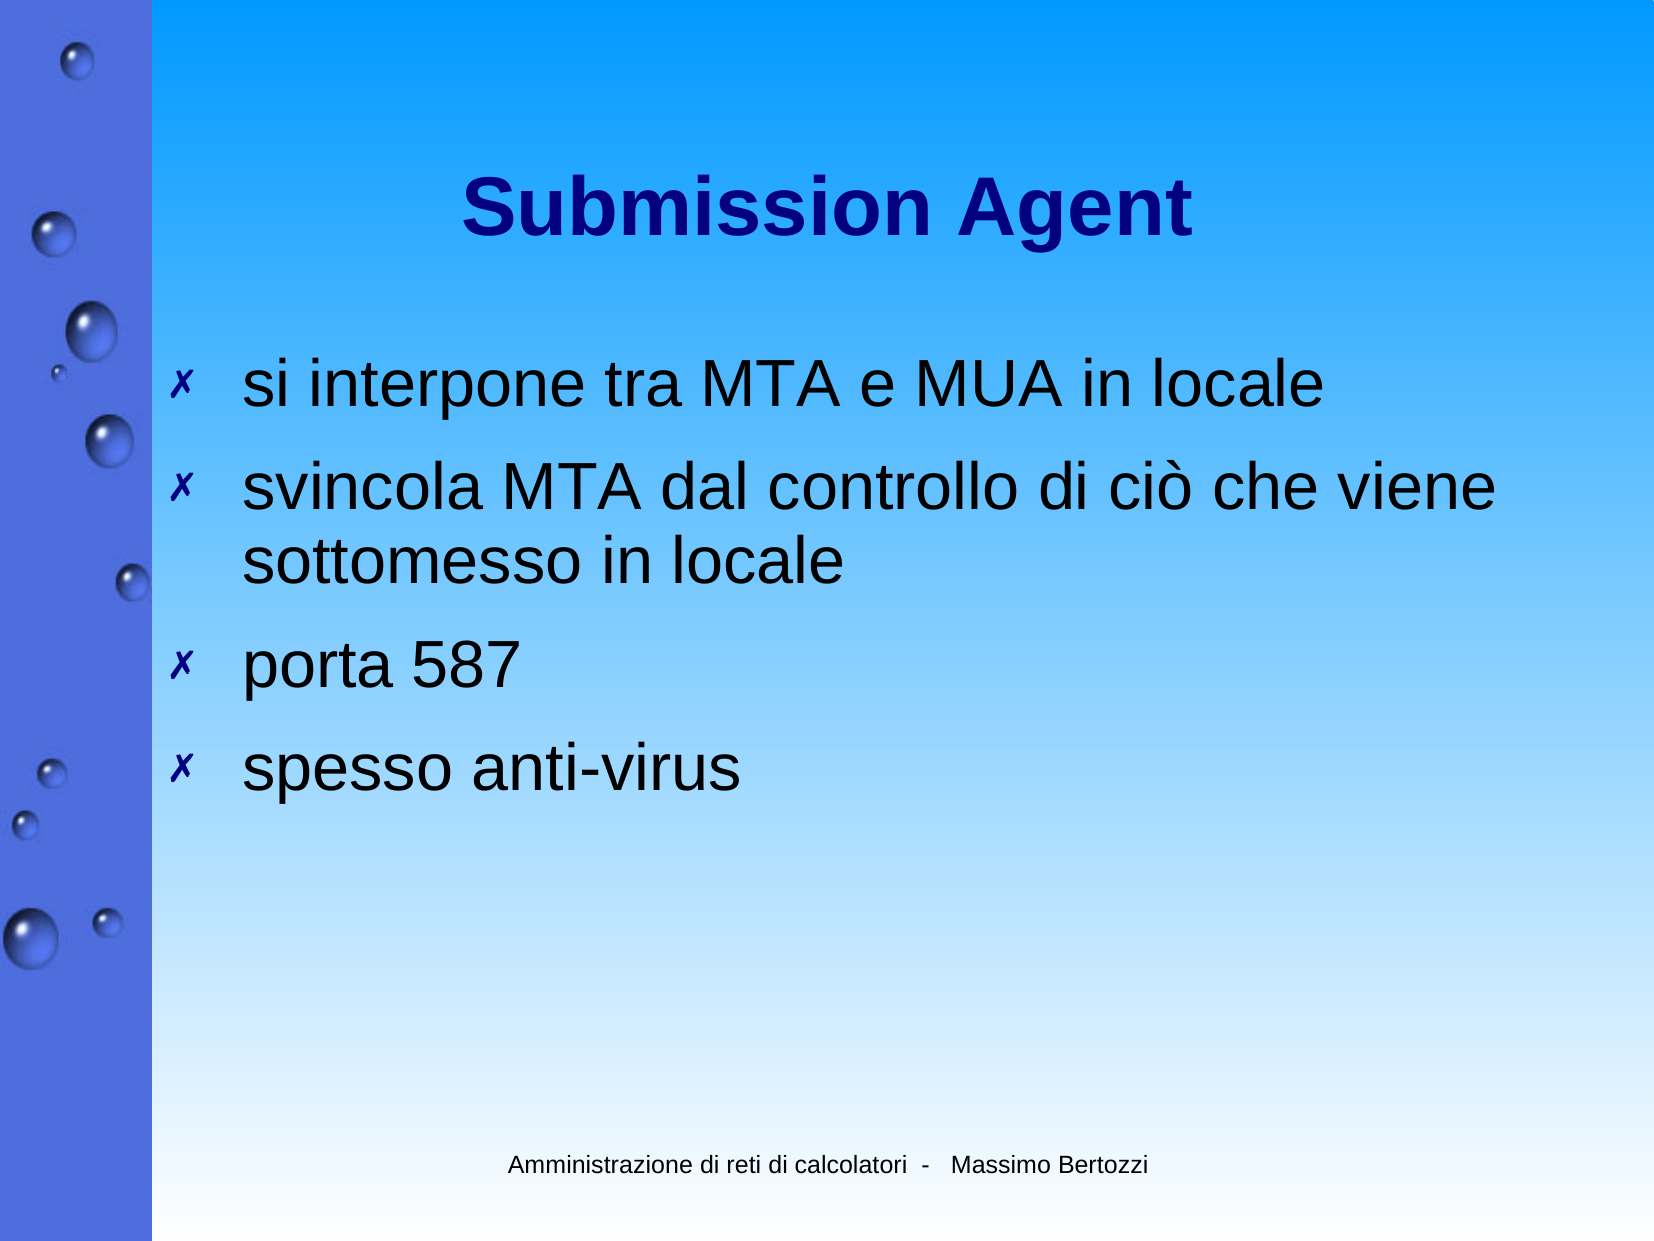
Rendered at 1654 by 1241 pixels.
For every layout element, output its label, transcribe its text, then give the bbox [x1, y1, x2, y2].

title Submission Agent [121, 102, 1534, 311]
picture [0, 0, 152, 1241]
list si interpone tra MTA e MUA in locale svincola MTA dal controllo di ciò che viene sottomesso in locale porta 587 spesso anti-virus [159, 346, 1572, 1128]
